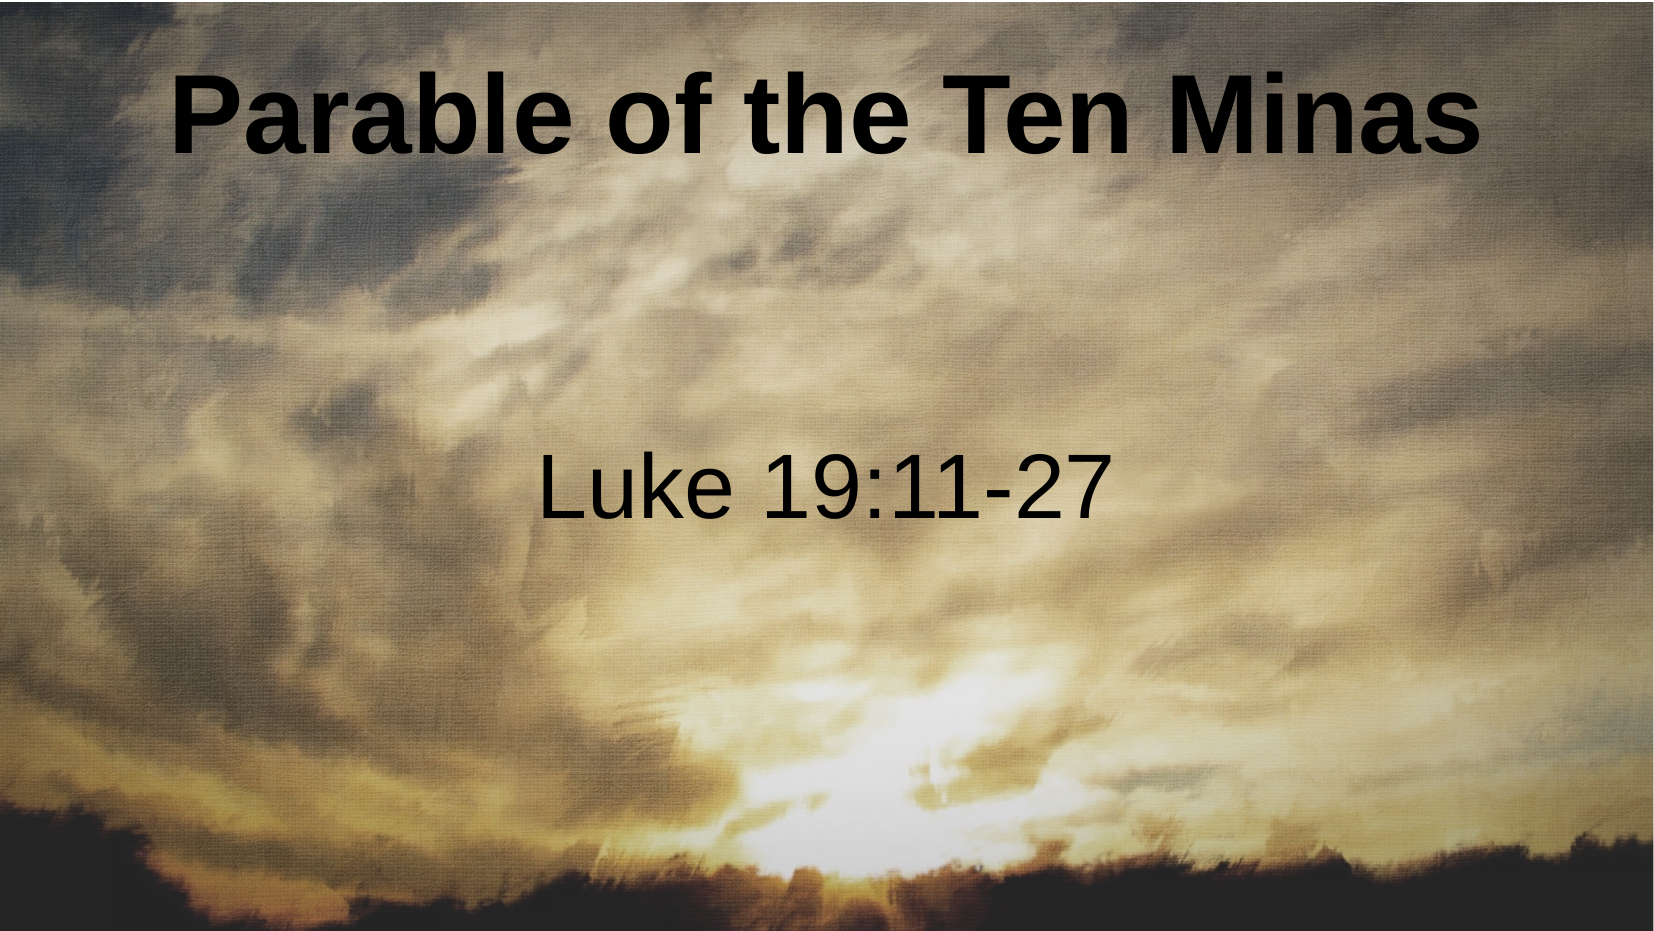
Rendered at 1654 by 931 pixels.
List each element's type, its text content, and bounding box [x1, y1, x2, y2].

picture [0, 2, 1654, 931]
subtitle Luke 19:11-27 [82, 217, 1571, 758]
title Parable of the Ten Minas [82, 37, 1571, 193]
